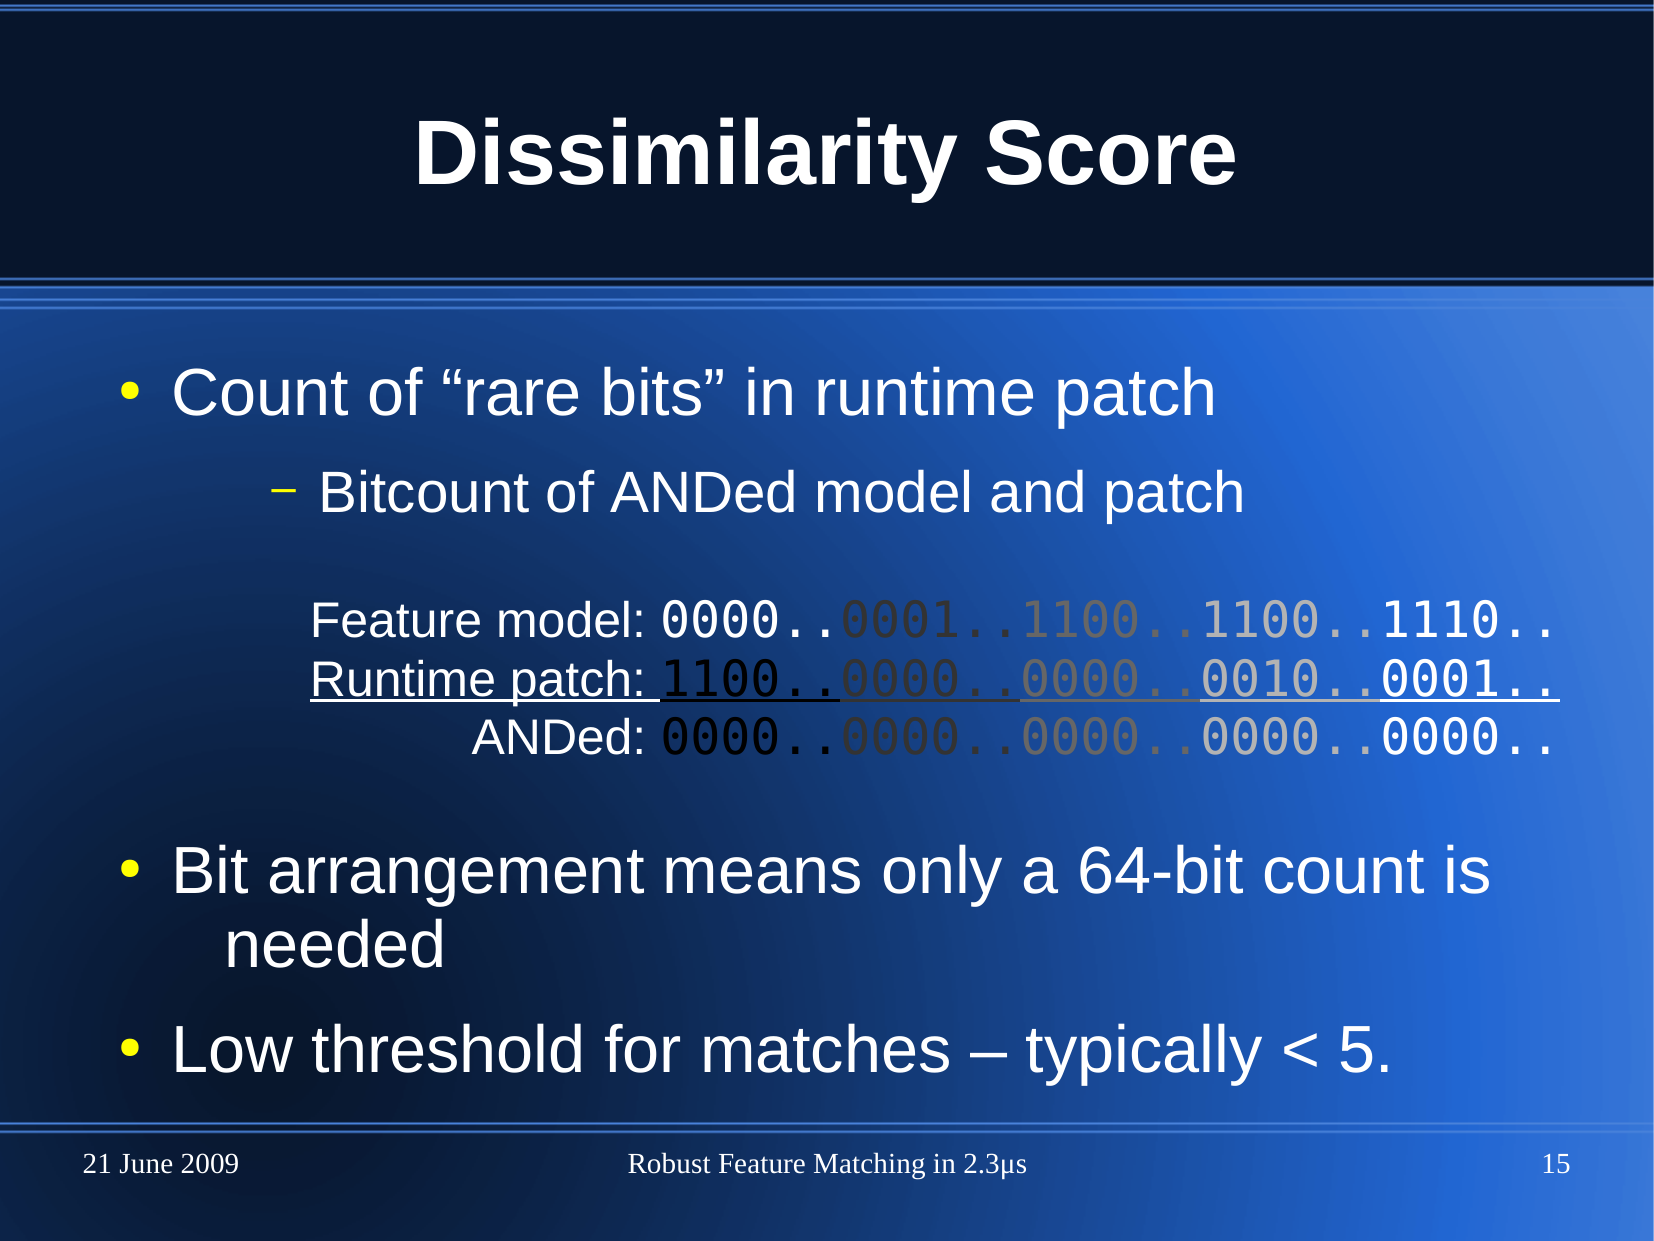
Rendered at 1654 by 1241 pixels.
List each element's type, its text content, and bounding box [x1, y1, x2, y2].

text_box Feature model: 0000..0001..1100..1100..1110.. Runtime patch: 1100..0000..0000..0010..0001.. ANDed: 0000..0000..0000..0000..0000.. [295, 584, 1576, 774]
list Bit arrangement means only a 64-bit count is needed Low threshold for matches – typically < 5. [82, 832, 1571, 1087]
picture [0, 0, 1654, 1241]
list Count of “rare bits” in runtime patch Bitcount of ANDed model and patch [82, 355, 1571, 525]
title Dissimilarity Score [82, 56, 1571, 250]
